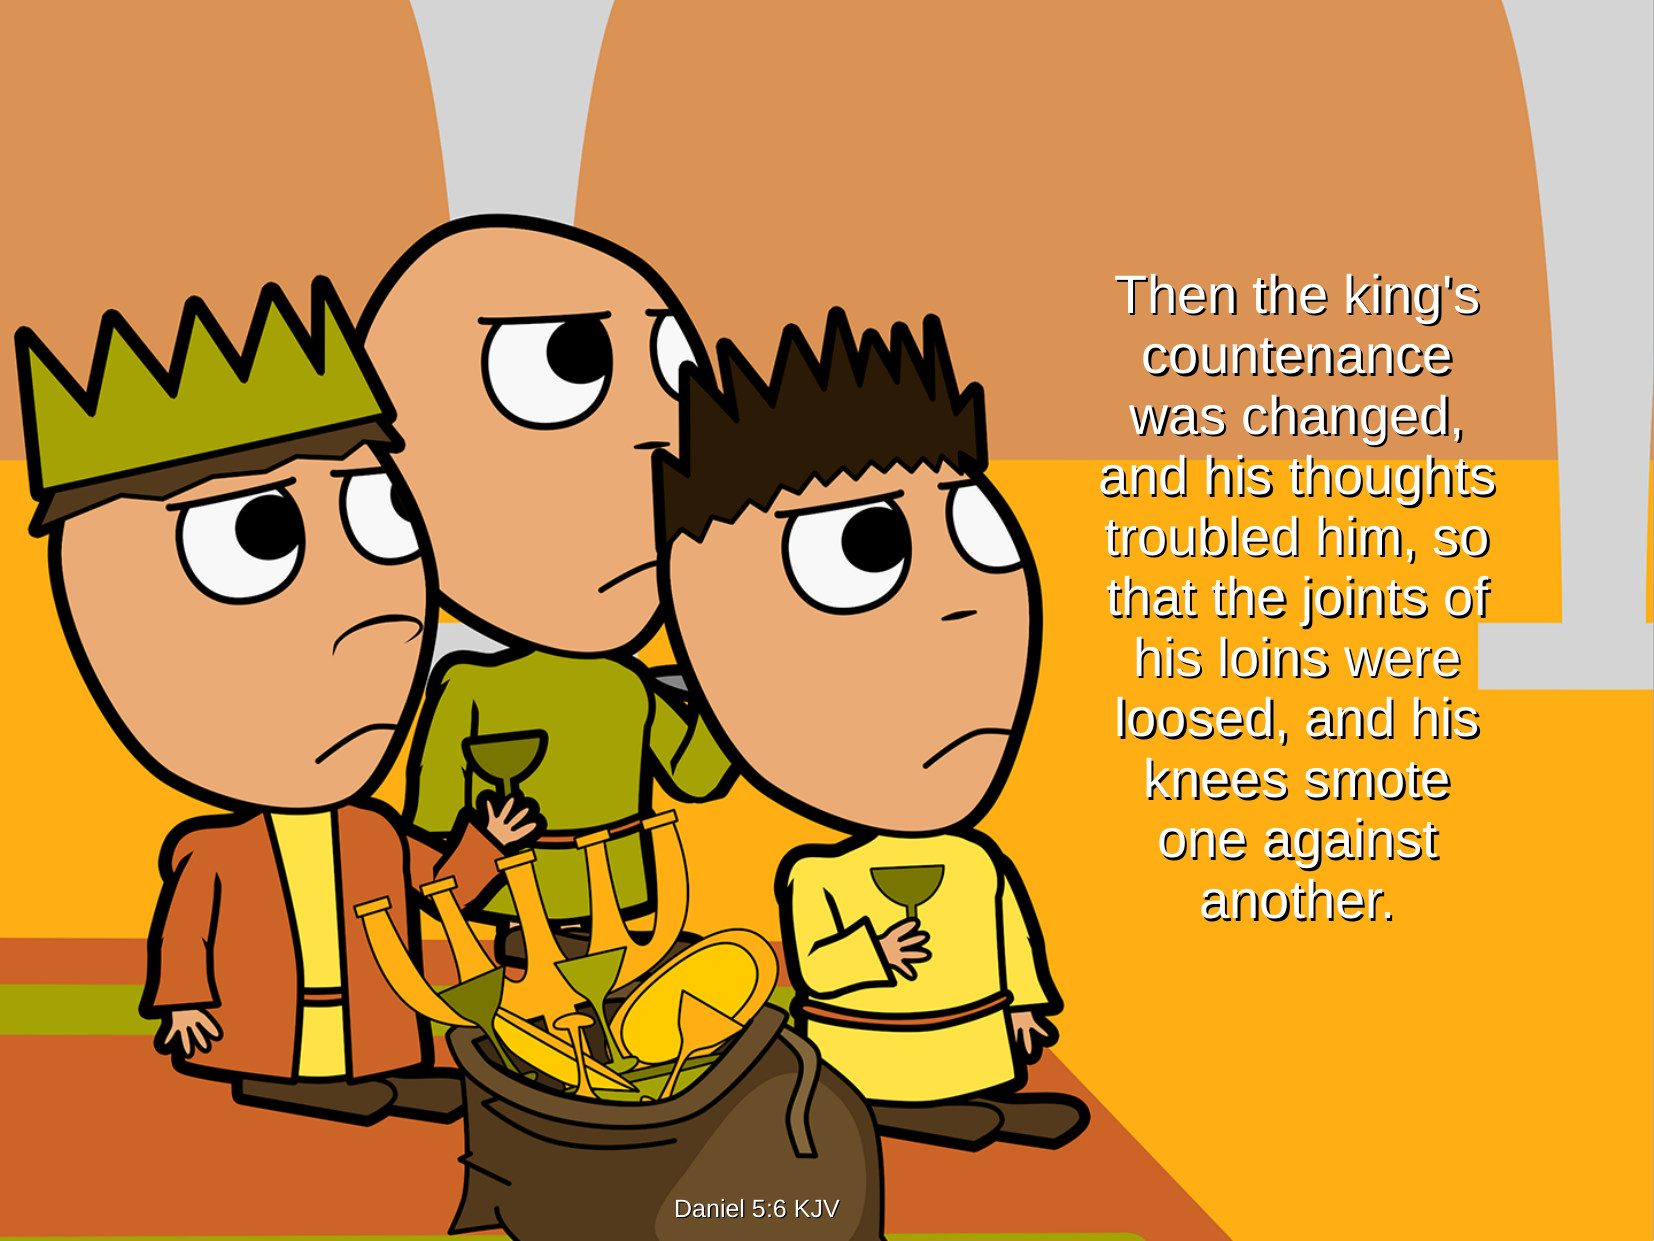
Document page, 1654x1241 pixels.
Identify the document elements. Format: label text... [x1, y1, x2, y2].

picture [0, 0, 1654, 1241]
title Then the king's countenance was changed, and his thoughts troubled him, so that the joints of his loins were loosed, and his knees smote one against another. [1095, 264, 1501, 931]
text_box Daniel 5:6 KJV [659, 1187, 856, 1231]
